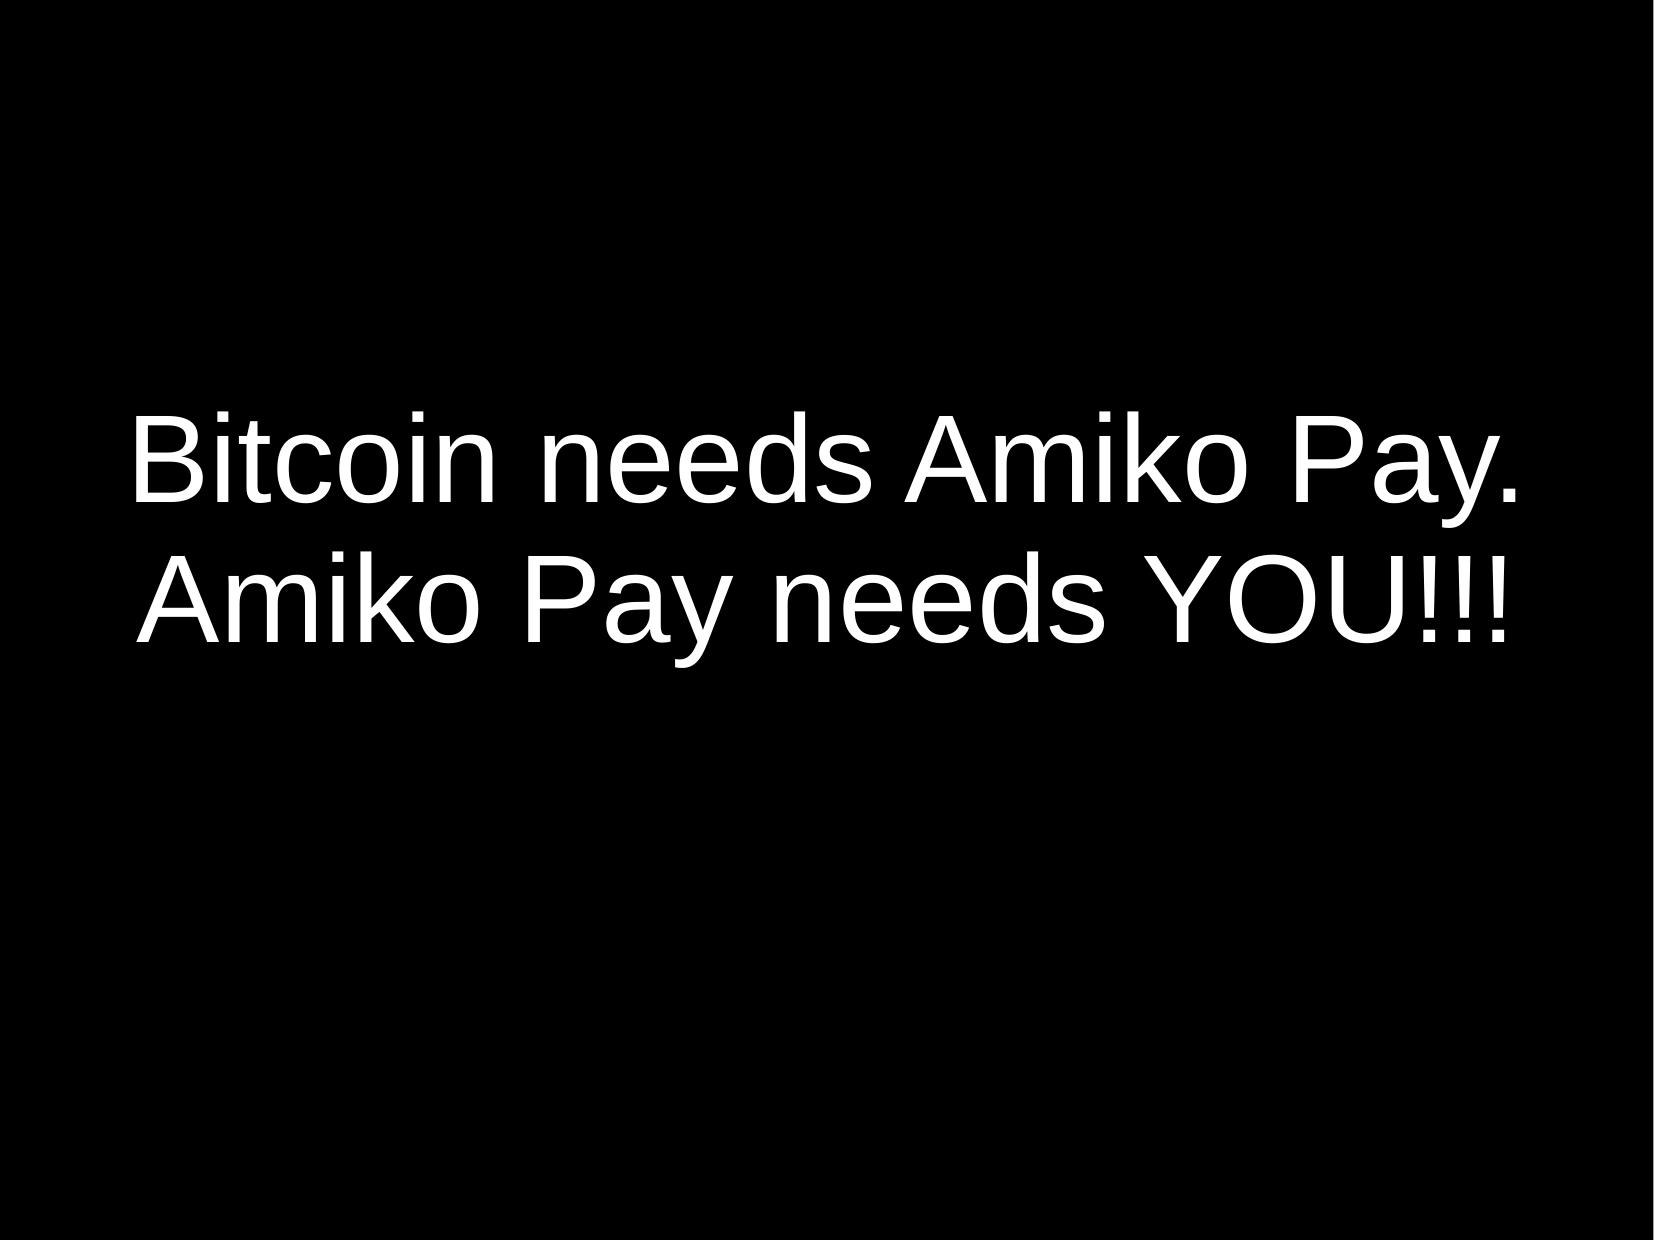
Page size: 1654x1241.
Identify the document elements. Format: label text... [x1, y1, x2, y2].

subtitle Bitcoin needs Amiko Pay. Amiko Pay needs YOU!!! [82, 49, 1571, 1010]
